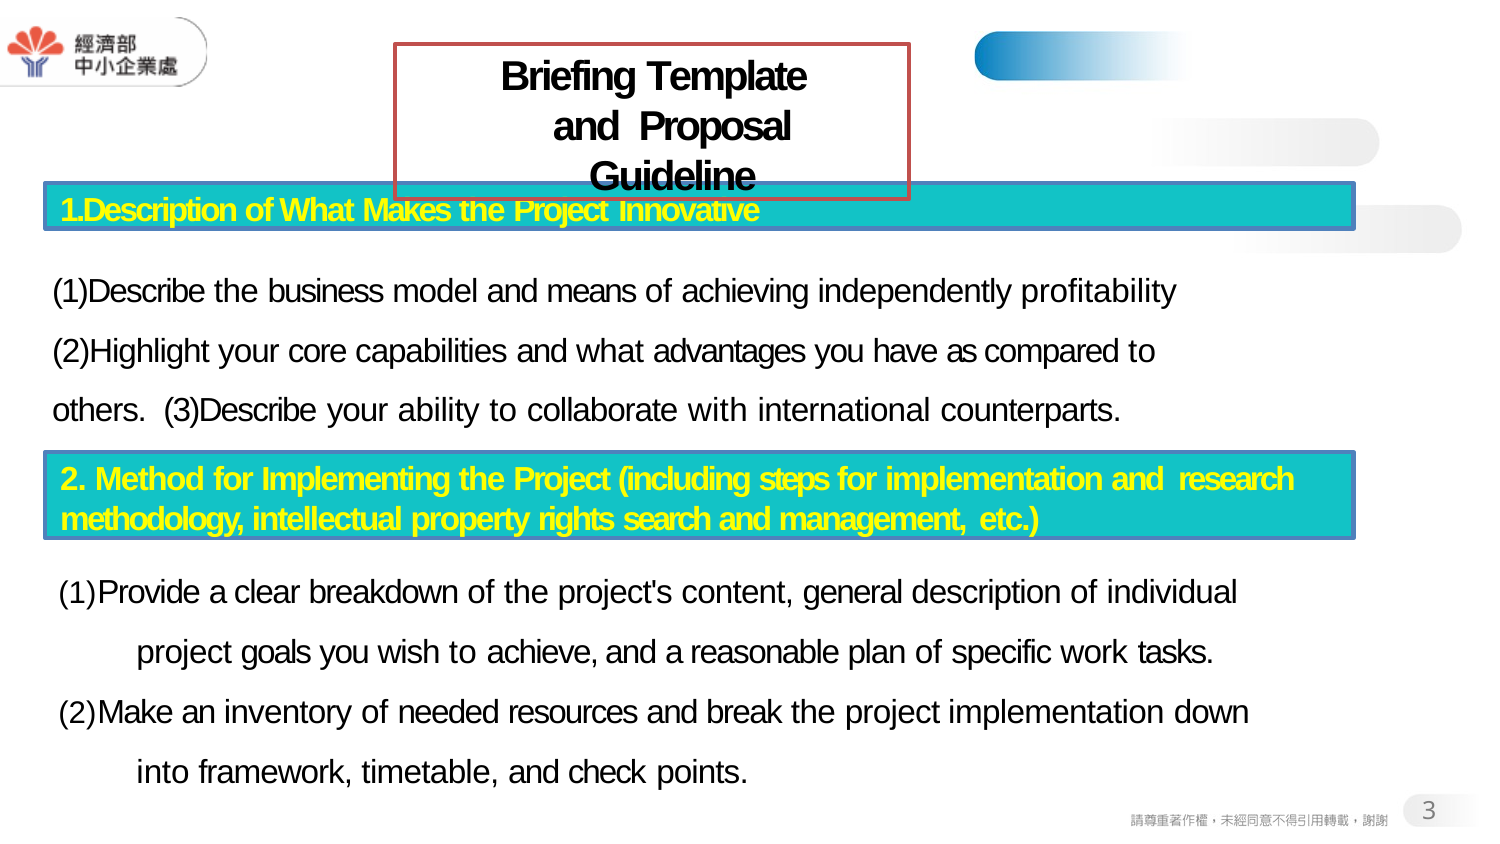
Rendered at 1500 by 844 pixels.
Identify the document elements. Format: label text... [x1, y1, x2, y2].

text_box 1.Description of What Makes the Project Innovative [45, 183, 1354, 229]
text_box 2. Method for Implementing the Project (including steps for implementation and research methodology, intellectual property rights search and management, etc.) [45, 452, 1354, 539]
text_box Provide a clear breakdown of the project's content, general description of individual project goals you wish to achieve, and a reasonable plan of specific work tasks. Make an inventory of needed resources and break the project implementation down into framework, timetable, and check points. [58, 548, 1276, 793]
text_box 1.Description of What Makes the Project Innovative [397, 183, 907, 197]
title Briefing Template and Proposal Guideline [395, 43, 910, 161]
text_box (1)Describe the business model and means of achieving independently profitability (2)Highlight your core capabilities and what advantages you have as compared to others. (3)Describe your ability to collaborate with international counterparts. [50, 246, 1250, 432]
text_box 3 [1417, 790, 1454, 828]
